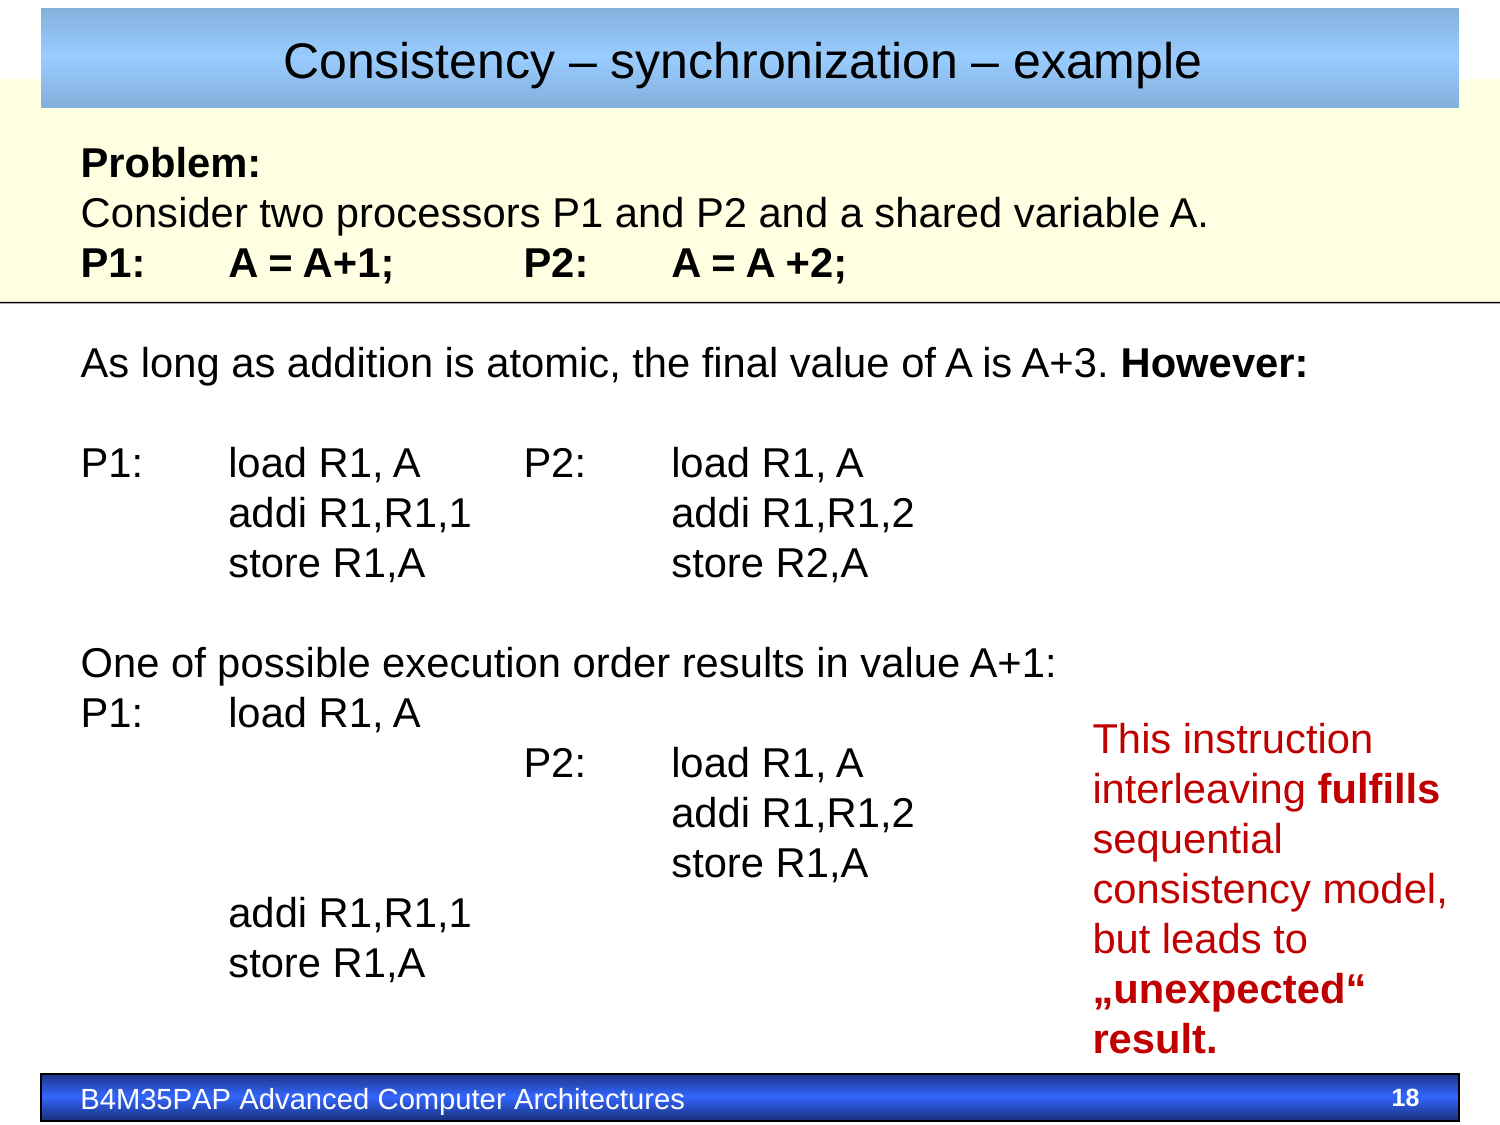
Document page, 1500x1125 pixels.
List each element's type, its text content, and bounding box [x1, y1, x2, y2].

text_box Problem: Consider two processors P1 and P2 and a shared variable A. P1: A = A+1; P2: A = A +2; As long as addition is atomic, the final value of A is A+3. However: P1: load R1, A P2: load R1, A addi R1,R1,1 addi R1,R1,2 store R1,A store R2,A One of possible execution order results in value A+1: P1: load R1, A P2: load R1, A addi R1,R1,2 store R1,A addi R1,R1,1 store R1,A [65, 304, 1435, 994]
text_box Problem: Consider two processors P1 and P2 and a shared variable A. P1: A = A+1; P2: A = A +2; As long as addition is atomic, the final value of A is A+3. However: P1: load R1, A P2: load R1, A addi R1,R1,1 addi R1,R1,2 store R1,A store R2,A One of possible execution order results in value A+1: P1: load R1, A P2: load R1, A addi R1,R1,2 store R1,A addi R1,R1,1 store R1,A [65, 128, 1435, 301]
text_box This instruction interleaving fulfills sequential consistency model, but leads to „unexpected“ result. [1077, 704, 1483, 1070]
title Consistency – synchronization – example [41, 8, 1459, 108]
text_box [0, 79, 1500, 301]
